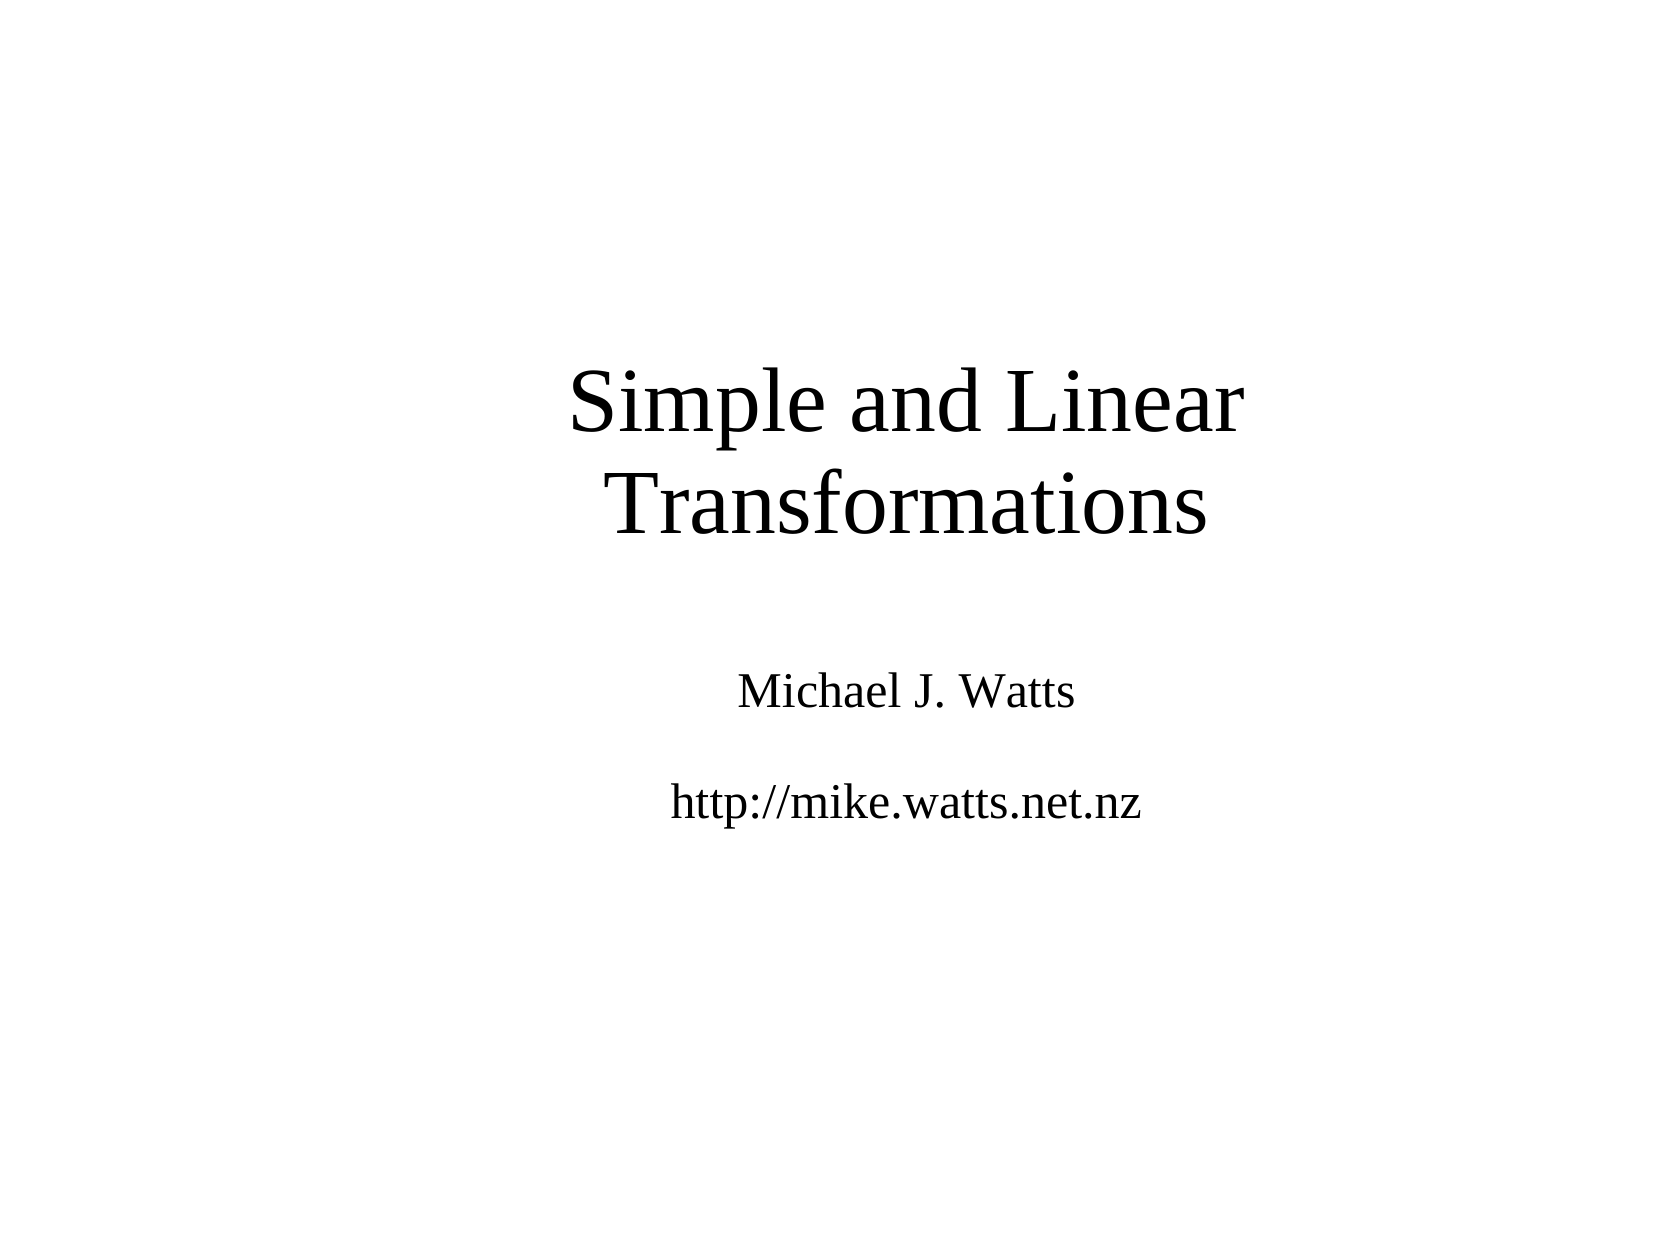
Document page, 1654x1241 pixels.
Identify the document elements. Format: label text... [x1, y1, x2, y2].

text_box Simple and Linear Transformations Michael J. Watts http://mike.watts.net.nz [380, 349, 1433, 913]
